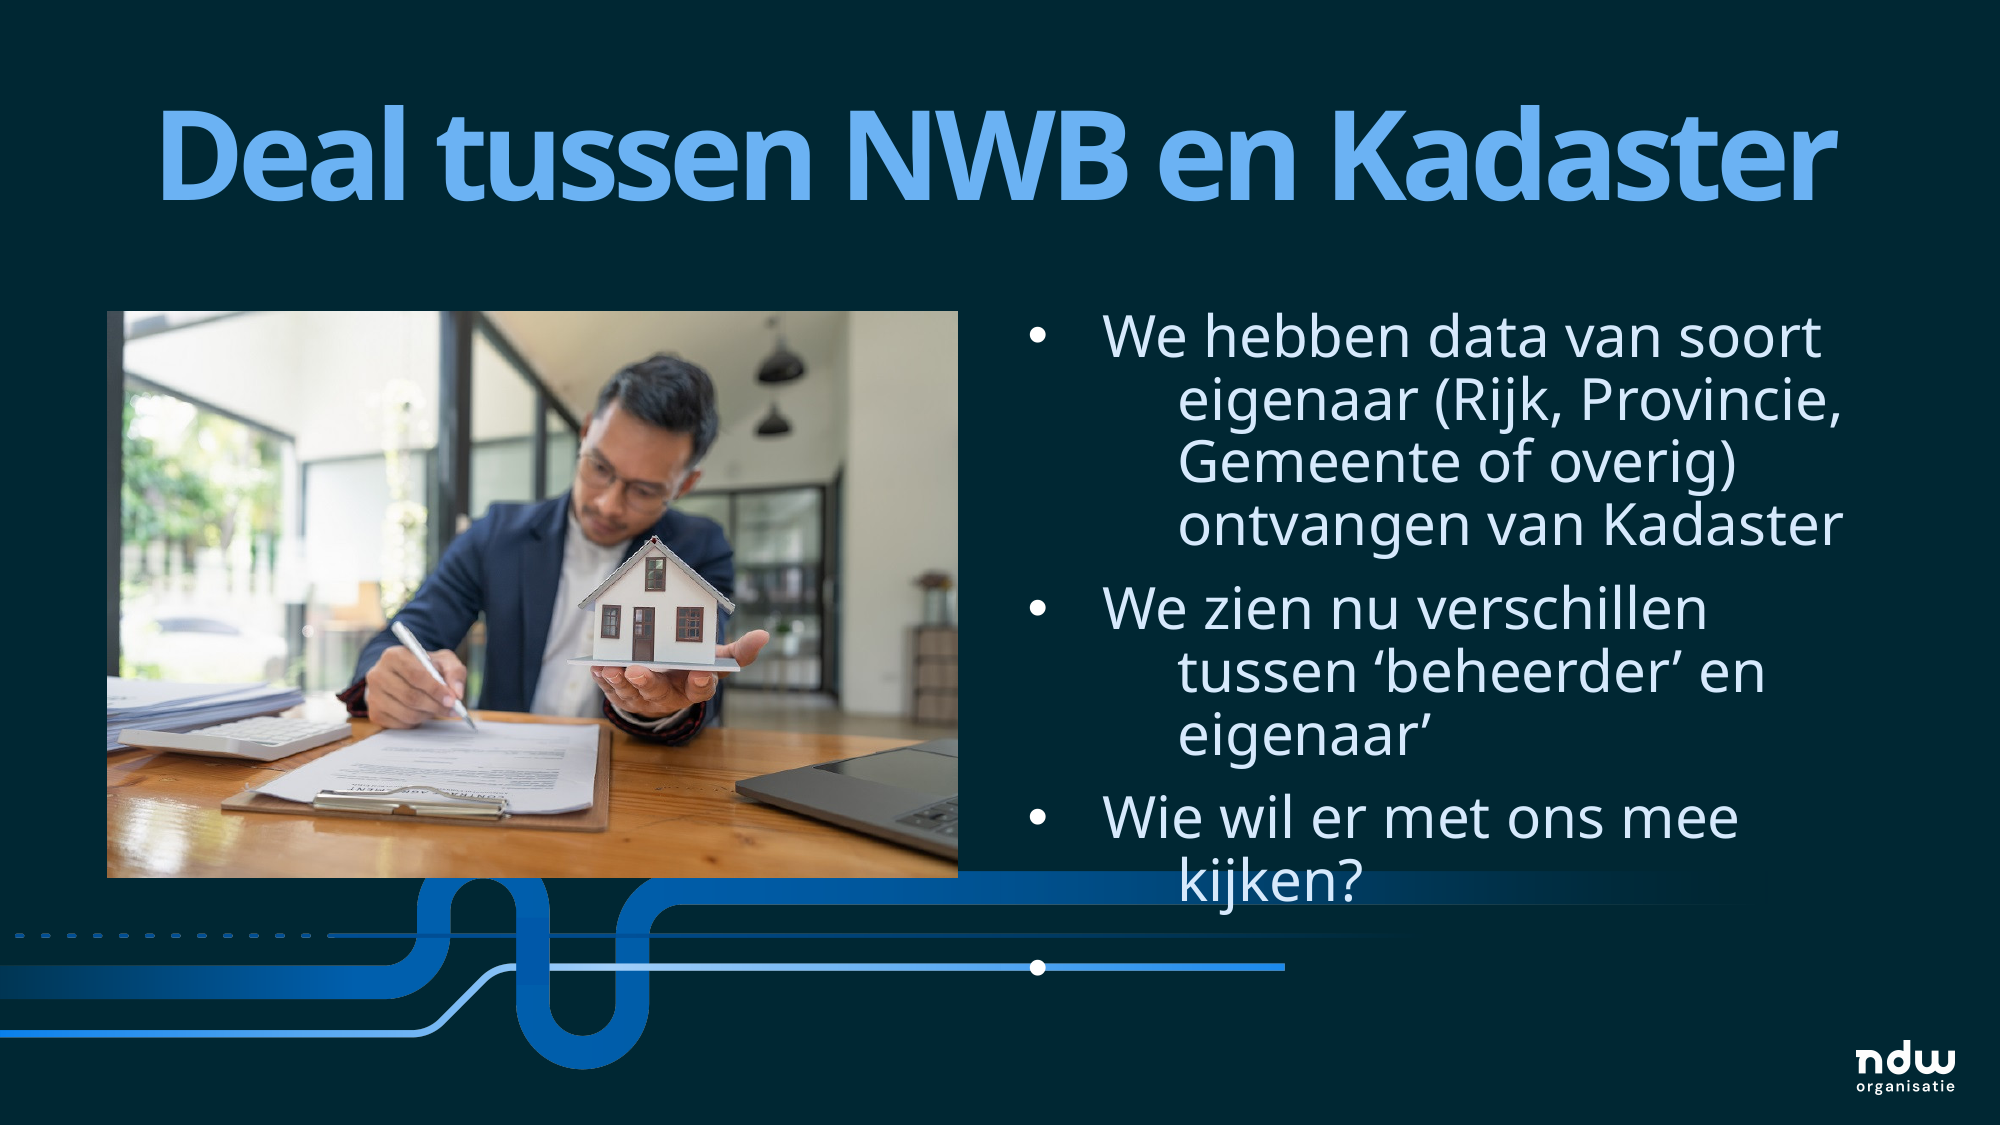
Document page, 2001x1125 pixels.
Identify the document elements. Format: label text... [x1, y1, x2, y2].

title Deal tussen NWB en Kadaster [137, 59, 1863, 278]
list We hebben data van soort eigenaar (Rijk, Provincie, Gemeente of overig) ontvangen van Kadaster We zien nu verschillen tussen ‘beheerder’ en eigenaar’ Wie wil er met ons mee kijken? [1012, 299, 1863, 1014]
picture [108, 312, 958, 878]
